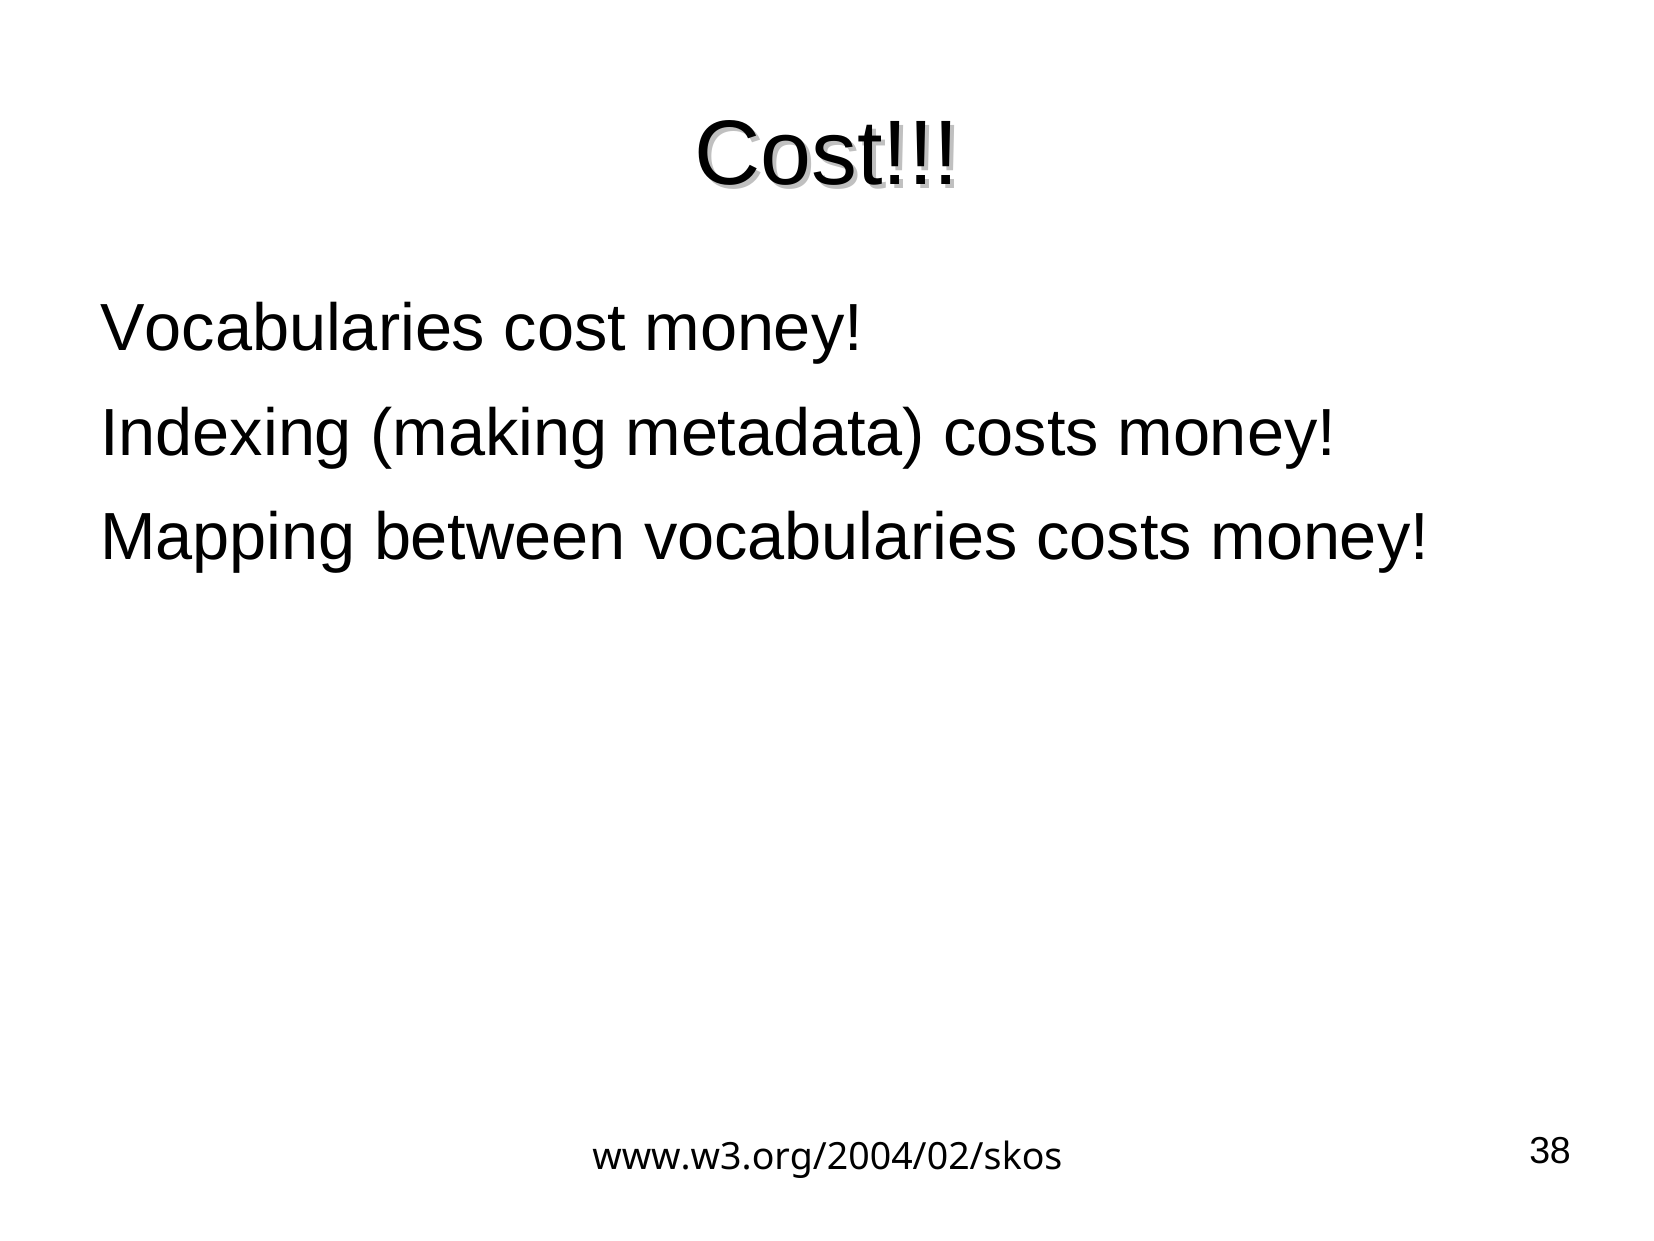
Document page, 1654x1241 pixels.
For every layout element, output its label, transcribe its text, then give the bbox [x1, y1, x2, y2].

title Cost!!! [82, 49, 1571, 257]
list Vocabularies cost money! Indexing (making metadata) costs money! Mapping between vocabularies costs money! [82, 290, 1571, 1109]
